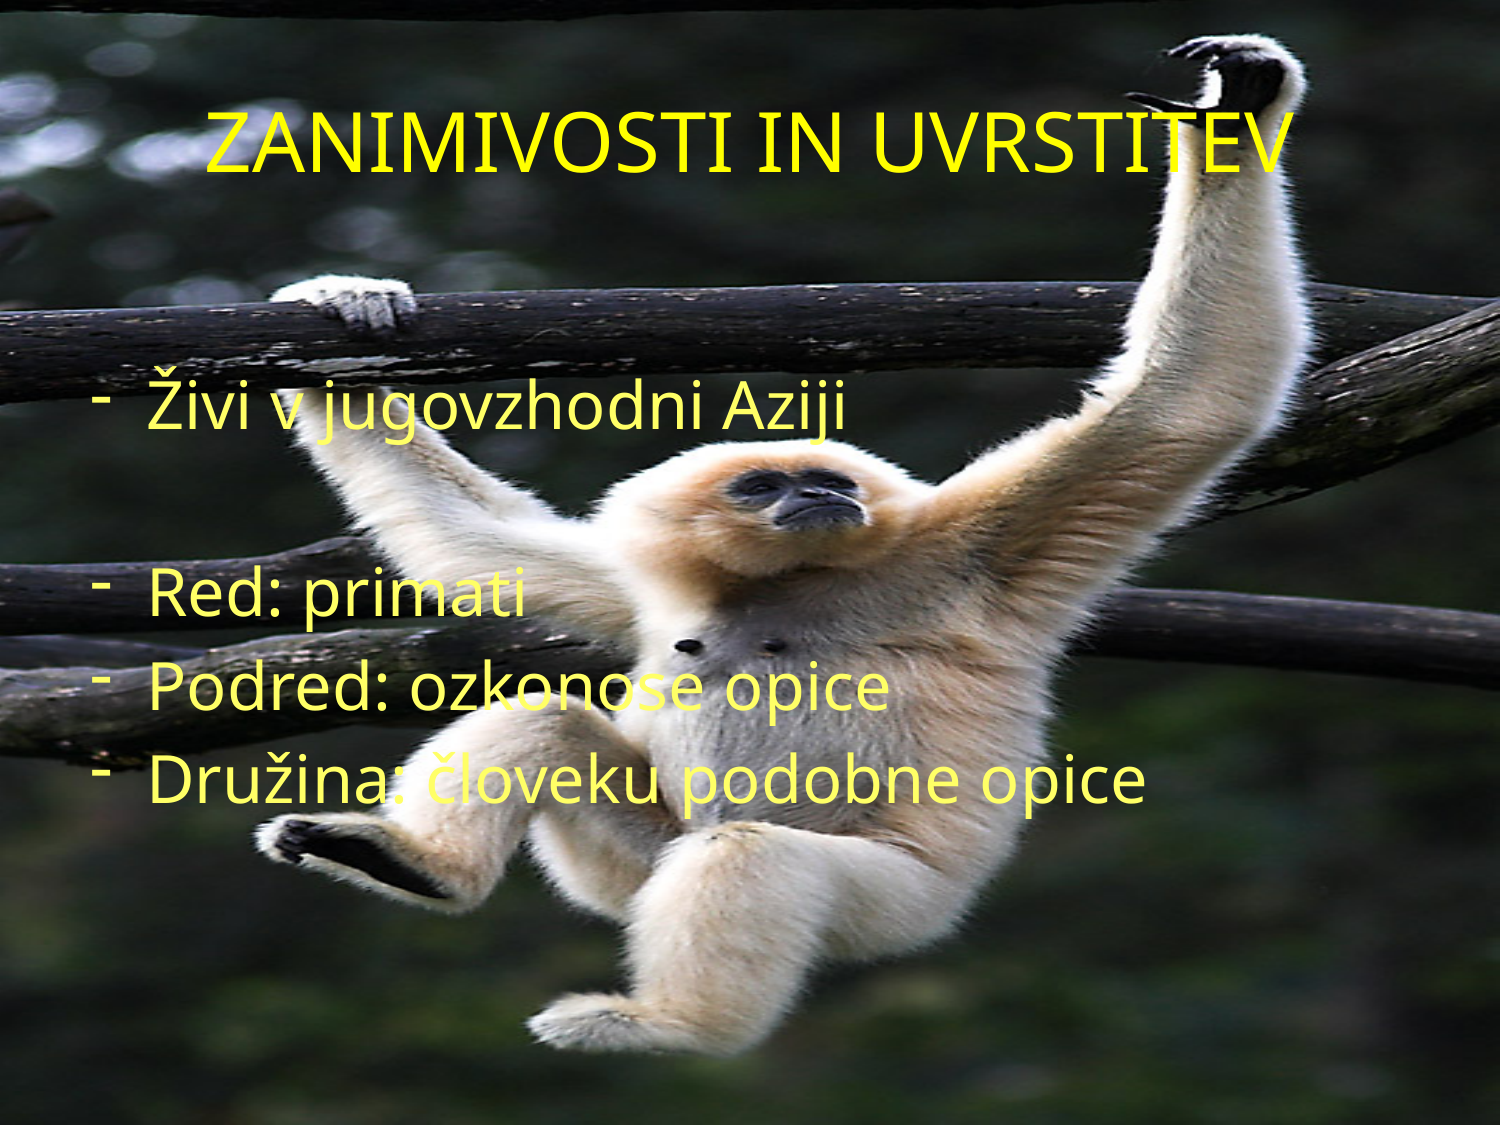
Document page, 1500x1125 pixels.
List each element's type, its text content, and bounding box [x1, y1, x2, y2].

title ZANIMIVOSTI IN UVRSTITEV [75, 45, 1425, 233]
list Živi v jugovzhodni Aziji Red: primati Podred: ozkonose opice Družina: človeku podobne opice [75, 262, 1425, 1005]
picture [0, 0, 1500, 1125]
